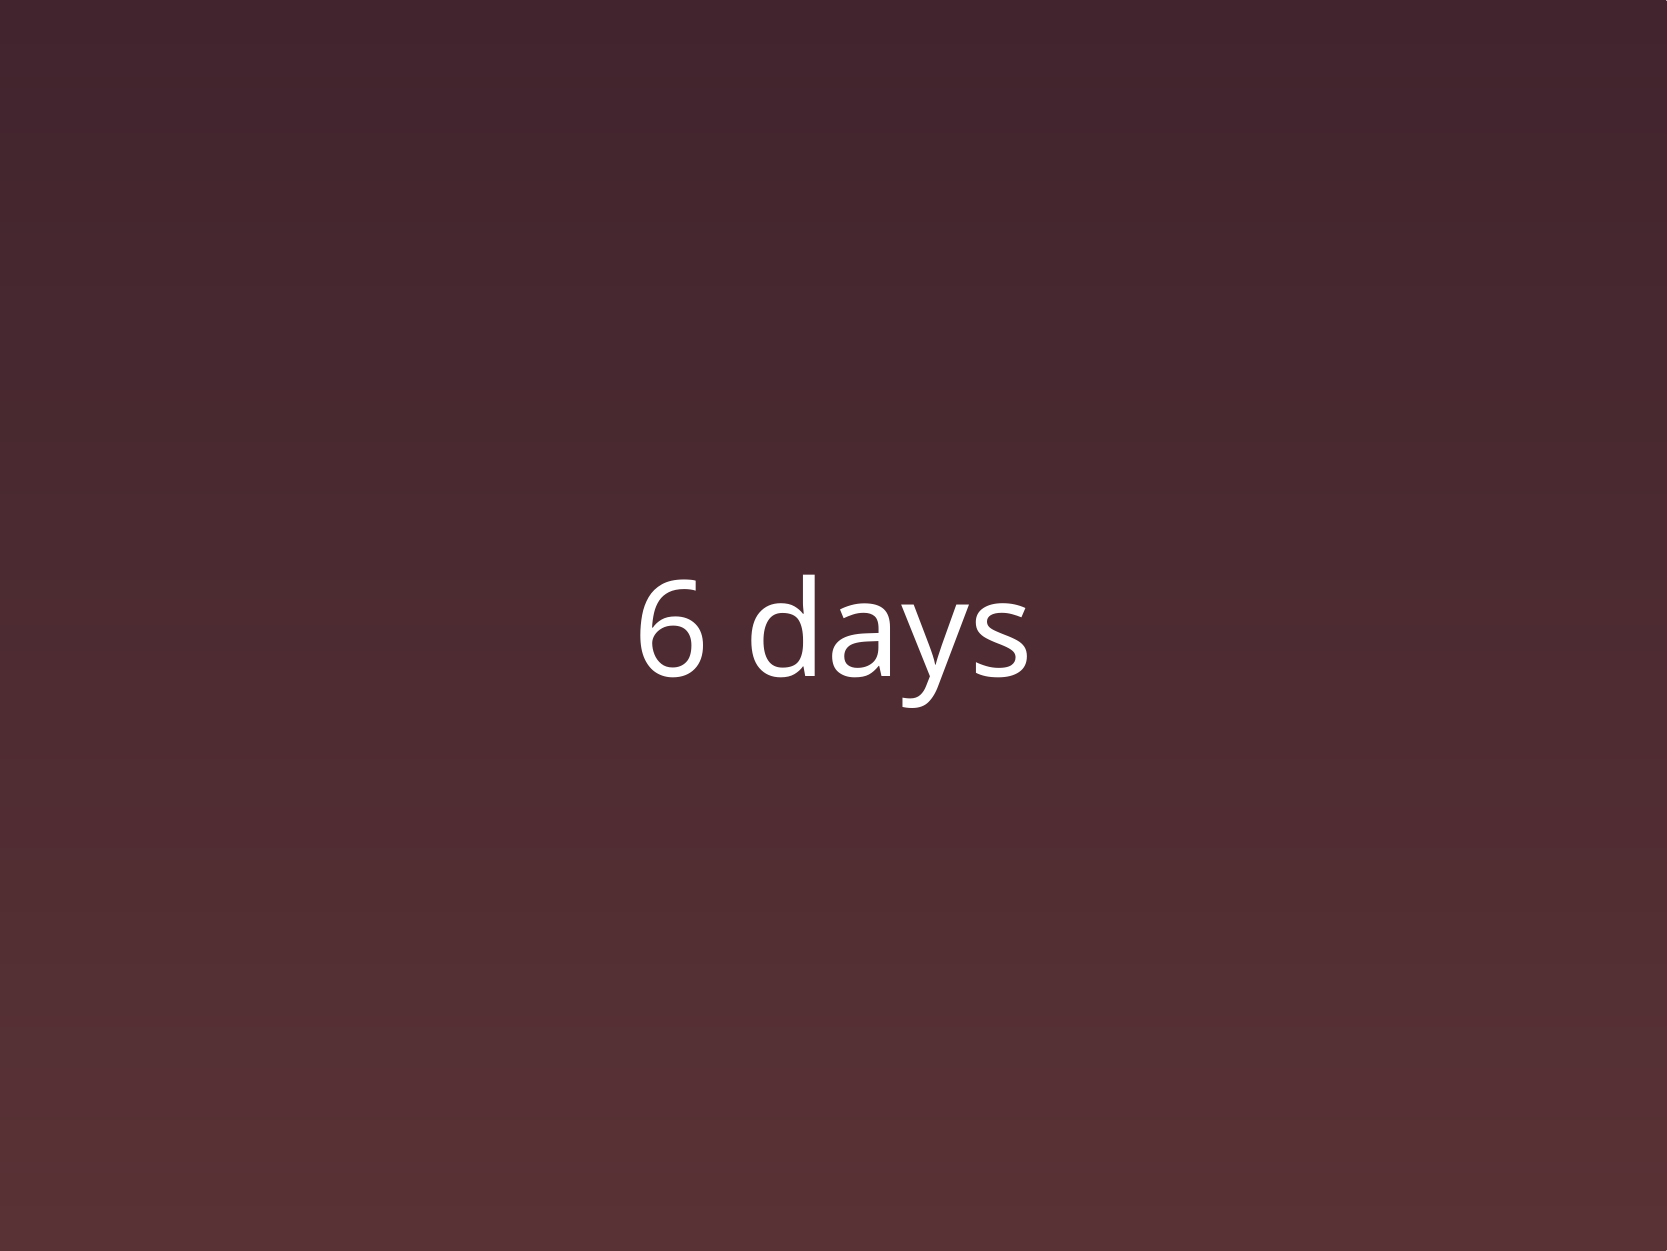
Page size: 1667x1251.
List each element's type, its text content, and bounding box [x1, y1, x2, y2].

title 6 days [162, 381, 1505, 869]
